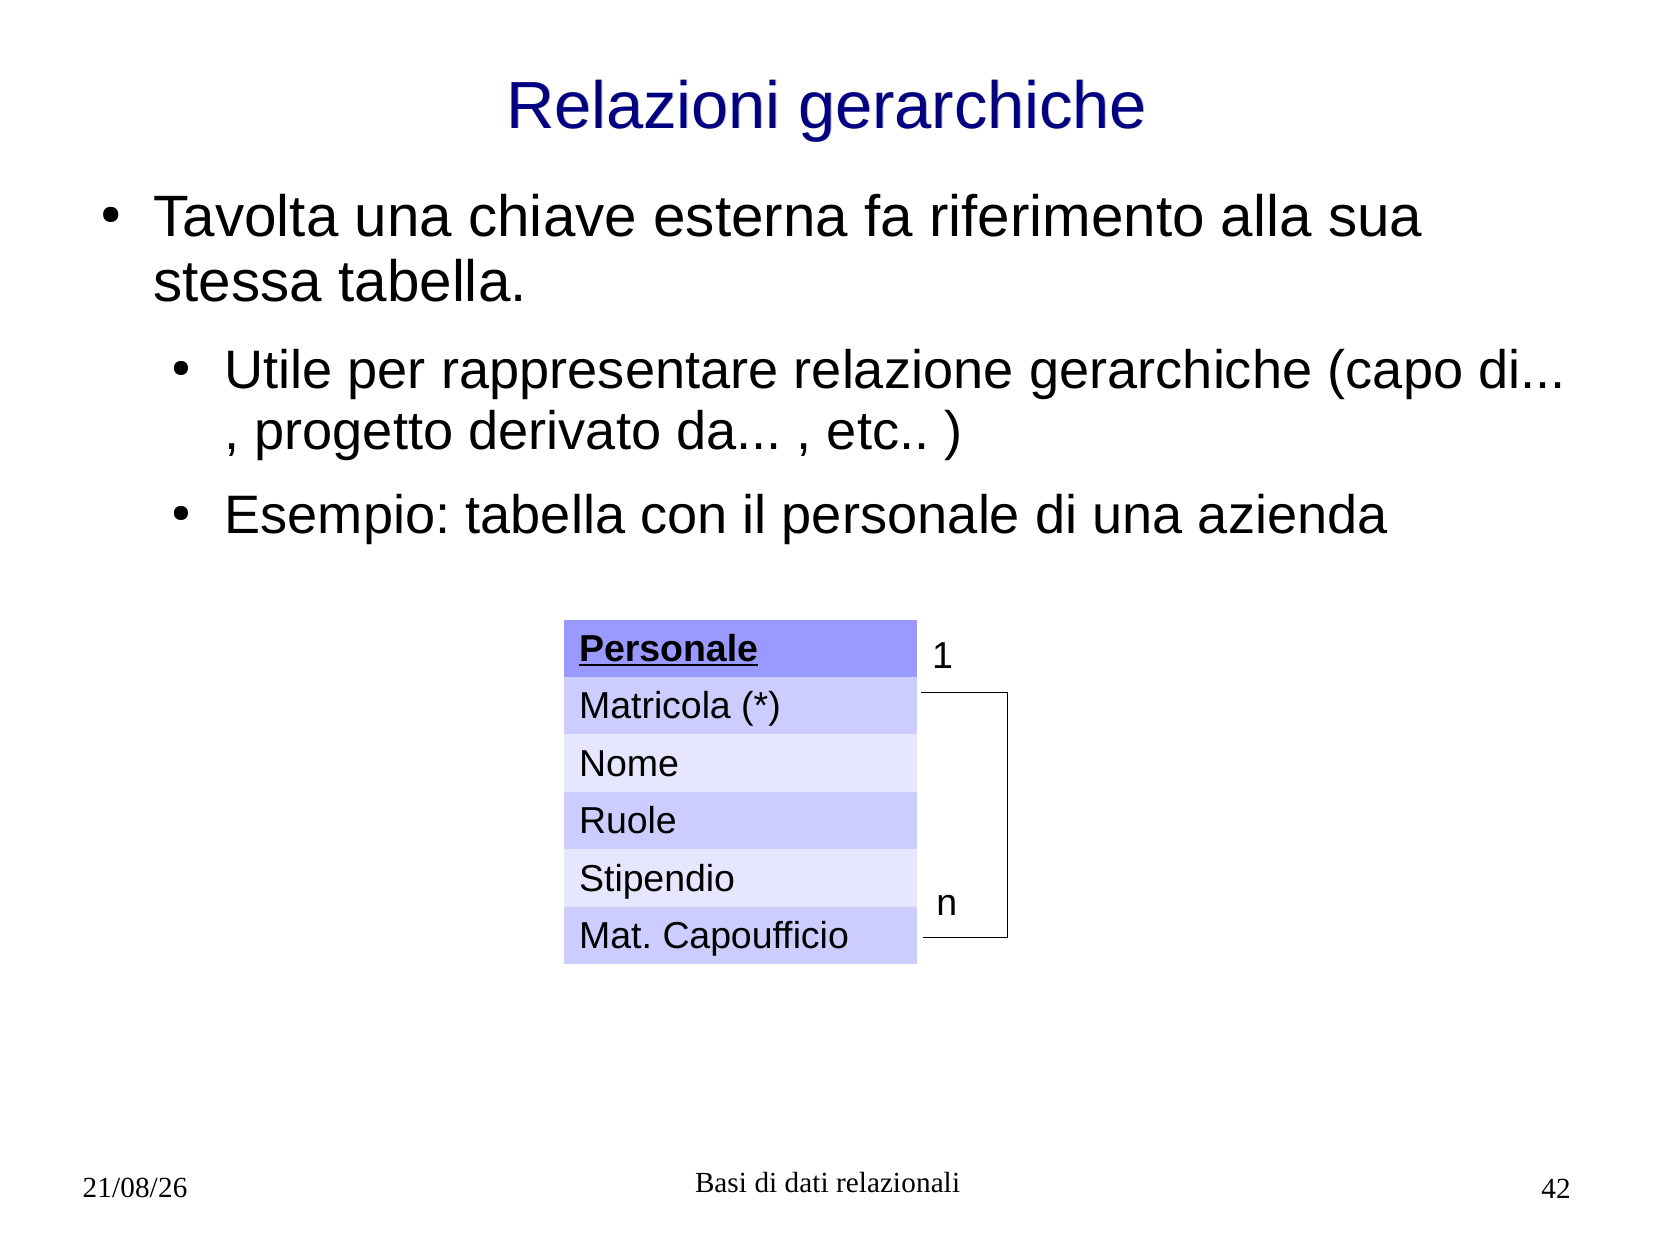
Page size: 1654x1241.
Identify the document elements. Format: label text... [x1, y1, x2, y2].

table_cell Mat. Capoufficio [564, 907, 917, 964]
table_cell Matricola (*) [564, 677, 917, 734]
text_box n [921, 874, 973, 936]
text_box 1 [917, 627, 968, 689]
table_header Personale [564, 620, 917, 677]
table_cell Stipendio [564, 849, 917, 907]
title Relazioni gerarchiche [82, 49, 1571, 161]
table_cell Nome [564, 734, 917, 792]
table_cell Ruole [564, 792, 917, 849]
list Tavolta una chiave esterna fa riferimento alla sua stessa tabella. Utile per rappresentare relazione gerarchiche (capo di... , progetto derivato da... , etc.. ) Esempio: tabella con il personale di una azienda [82, 183, 1571, 1130]
